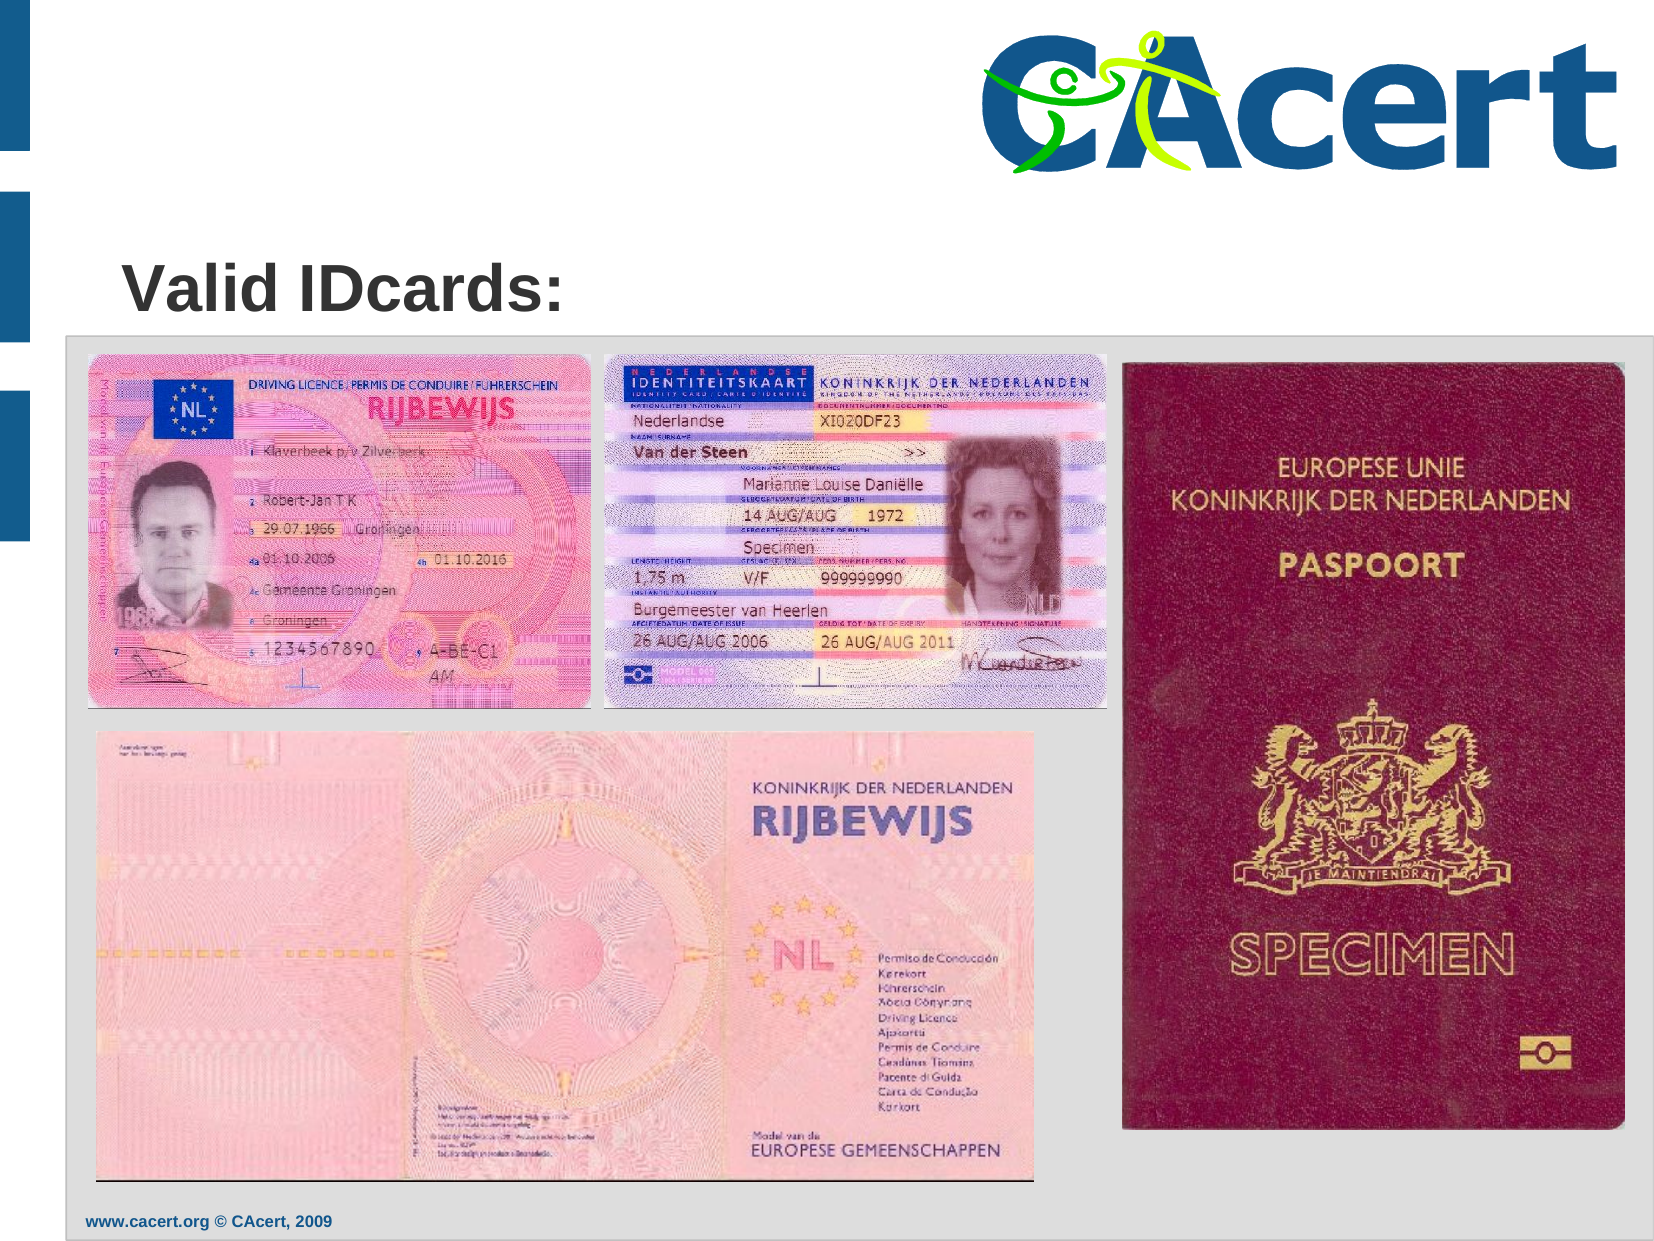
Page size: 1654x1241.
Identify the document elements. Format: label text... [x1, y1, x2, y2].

picture [604, 354, 1107, 709]
picture [96, 731, 1034, 1182]
title Valid IDcards: [121, 142, 1533, 351]
picture [88, 354, 591, 709]
picture [1122, 362, 1625, 1130]
